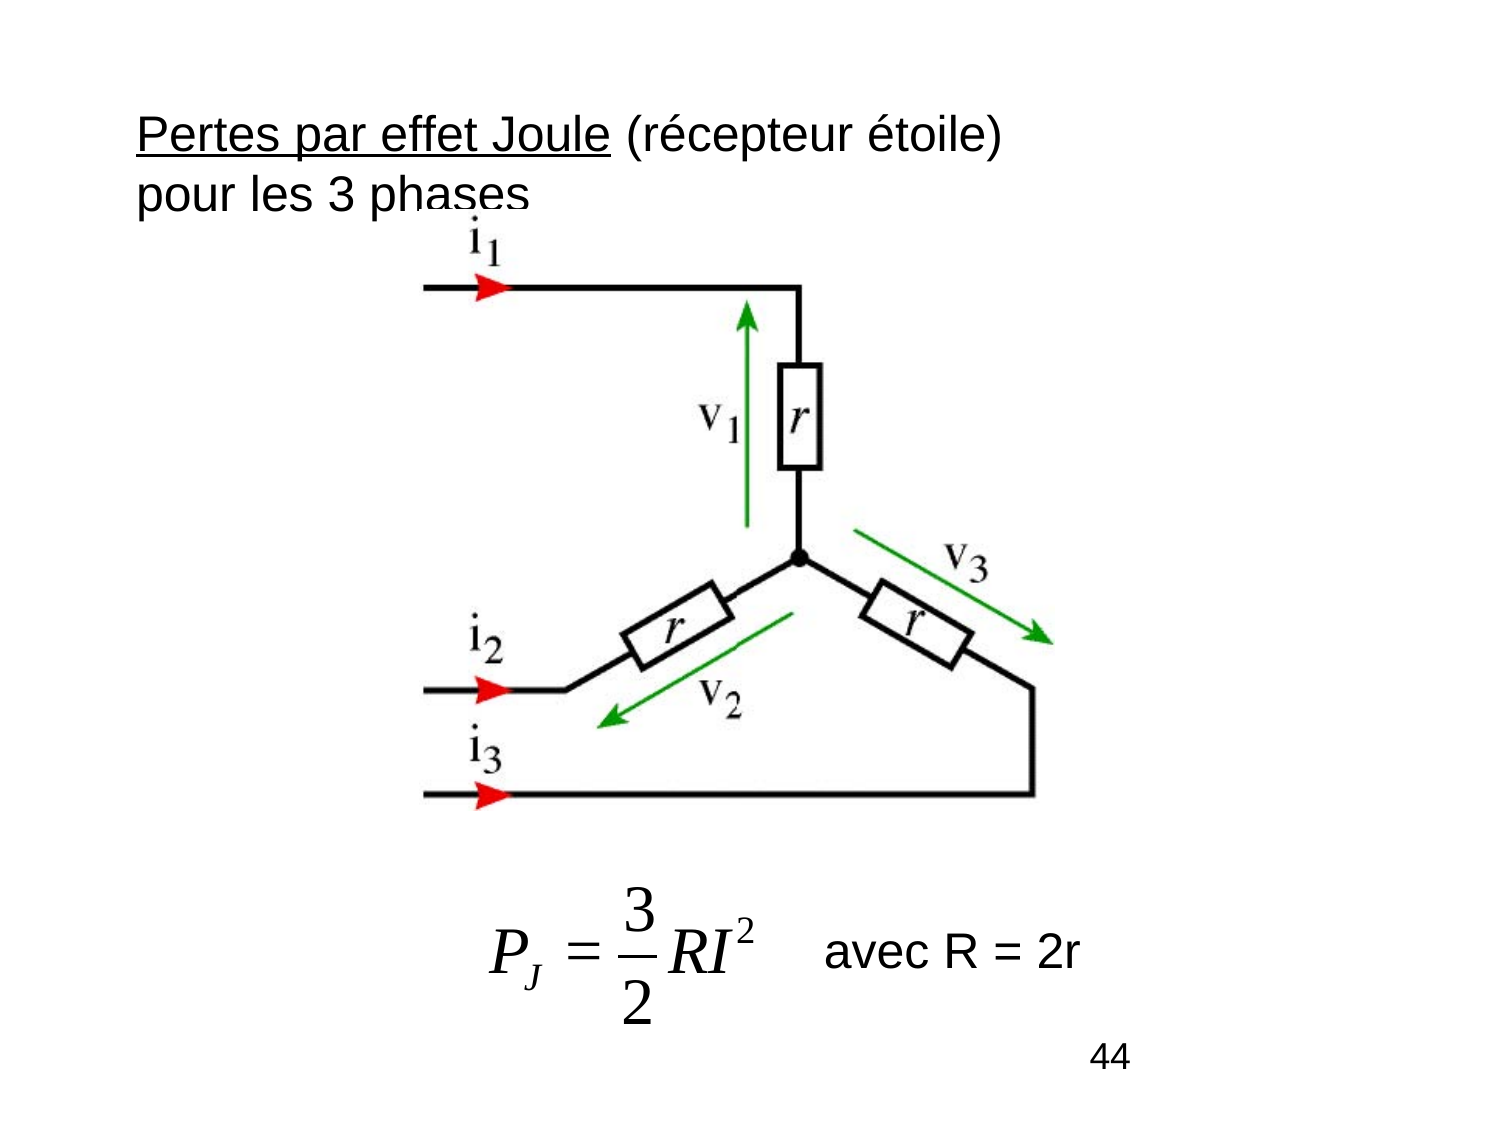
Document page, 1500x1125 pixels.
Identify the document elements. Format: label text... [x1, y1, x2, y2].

text_box Pertes par effet Joule (récepteur étoile) pour les 3 phases [121, 93, 1019, 230]
picture [419, 209, 1055, 811]
text_box avec R = 2r [809, 910, 1105, 987]
chart [478, 873, 762, 1035]
